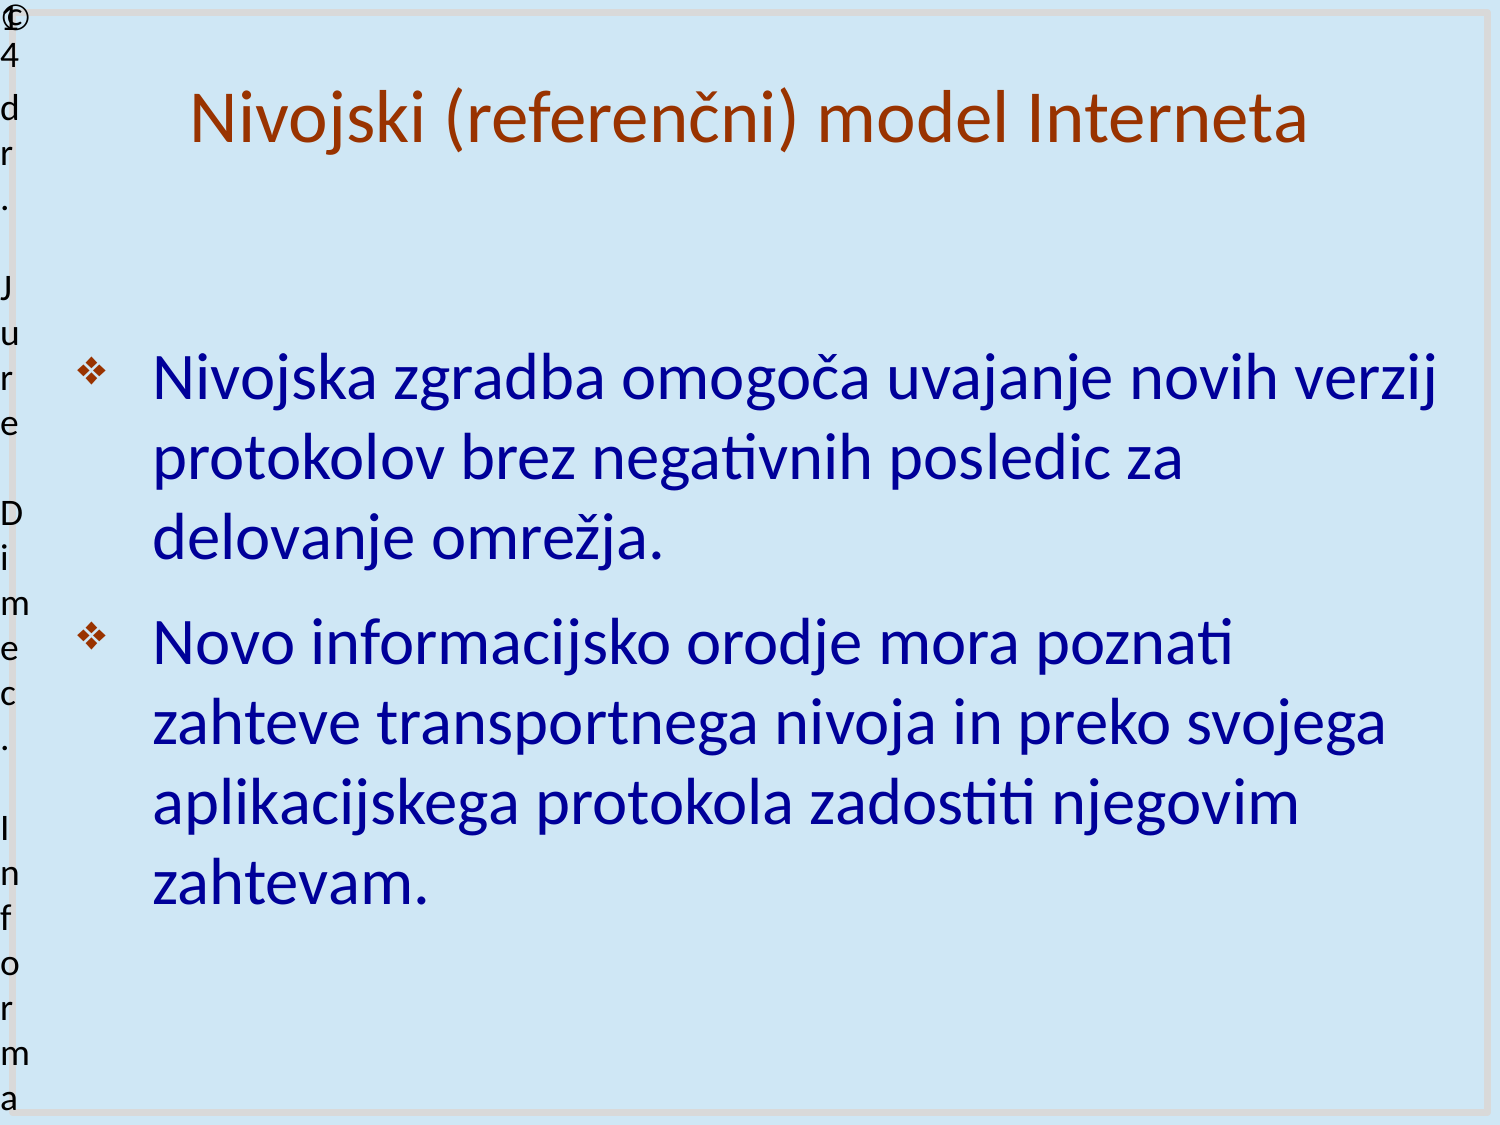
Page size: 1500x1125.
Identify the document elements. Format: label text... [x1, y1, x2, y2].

title Nivojski (referenčni) model Interneta [112, 50, 1388, 175]
list Nivojska zgradba omogoča uvajanje novih verzij protokolov brez negativnih posledic za delovanje omrežja. Novo informacijsko orodje mora poznati zahteve transportnega nivoja in preko svojega aplikacijskega protokola zadostiti njegovim zahtevam. [62, 324, 1463, 1013]
